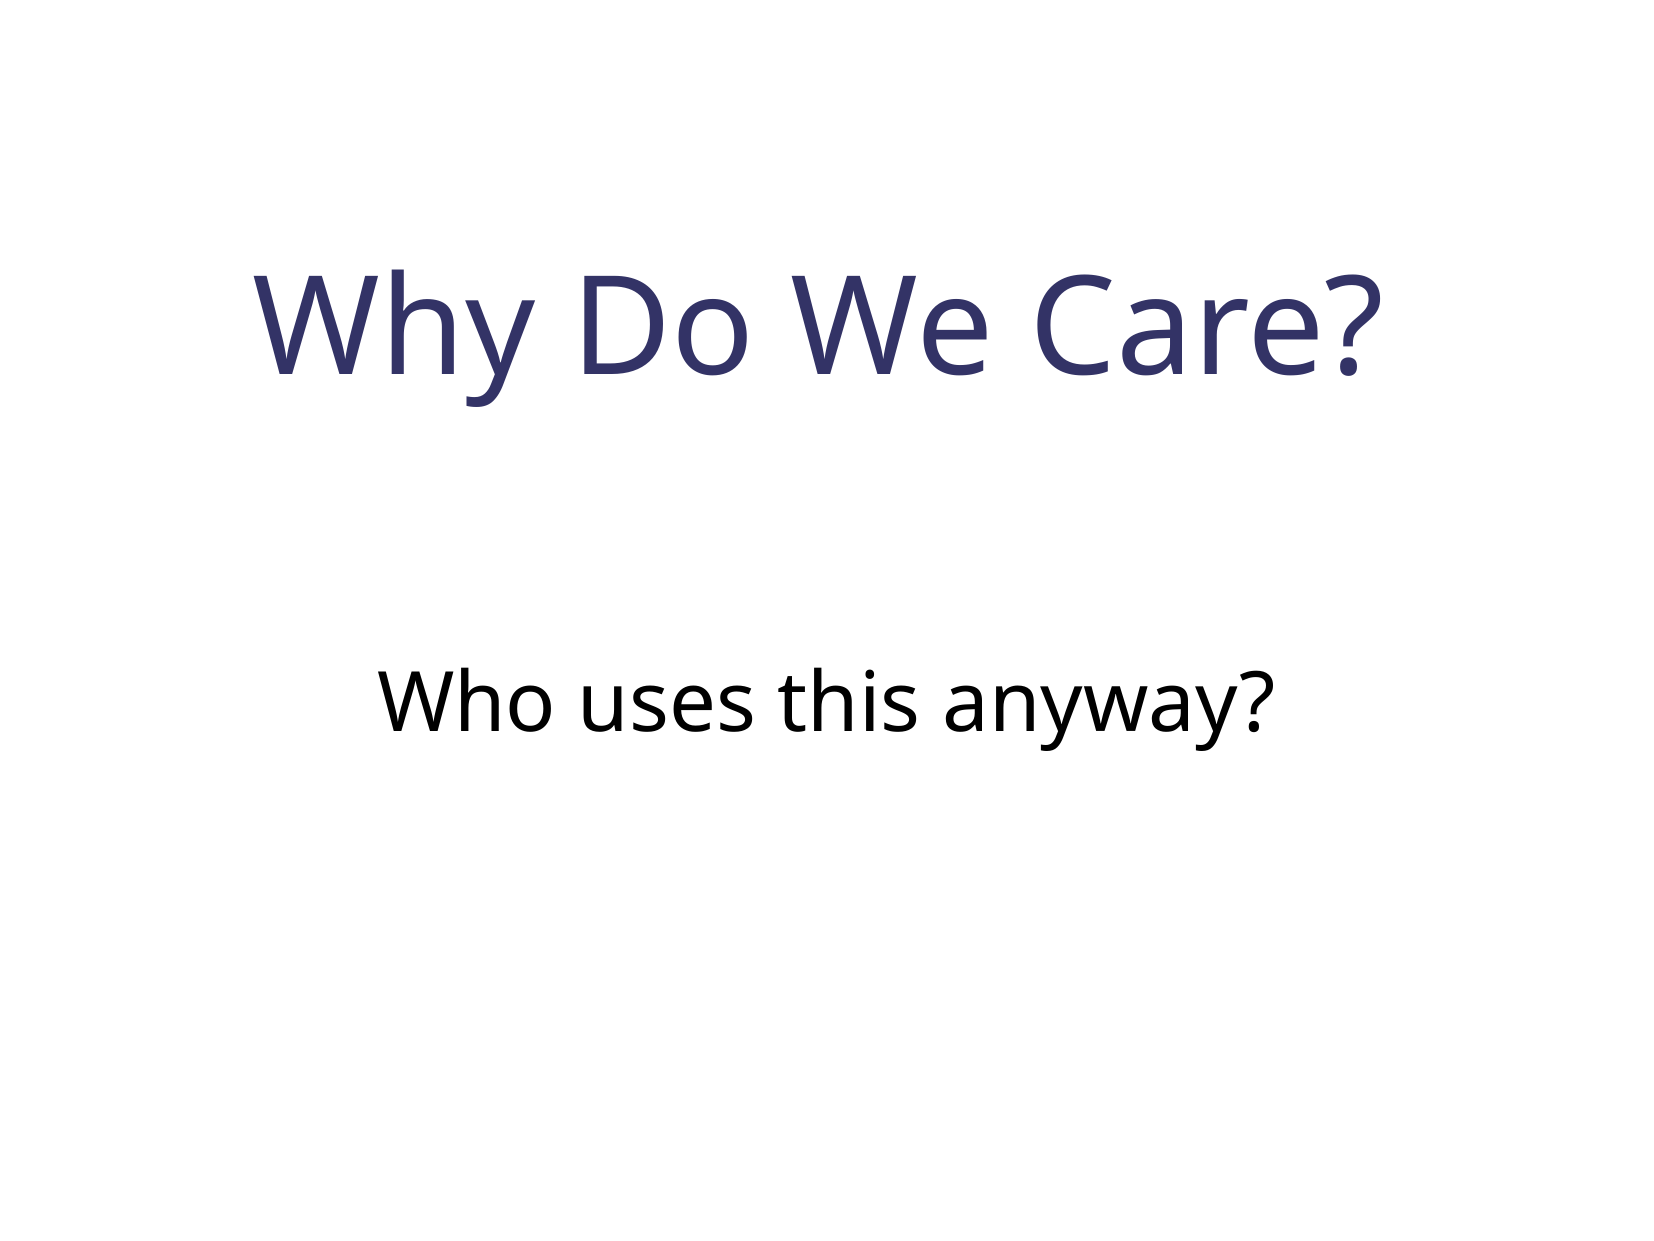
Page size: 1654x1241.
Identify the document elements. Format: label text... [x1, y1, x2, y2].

subtitle Who uses this anyway? [82, 290, 1571, 1109]
title Why Do We Care? [75, 225, 1564, 418]
